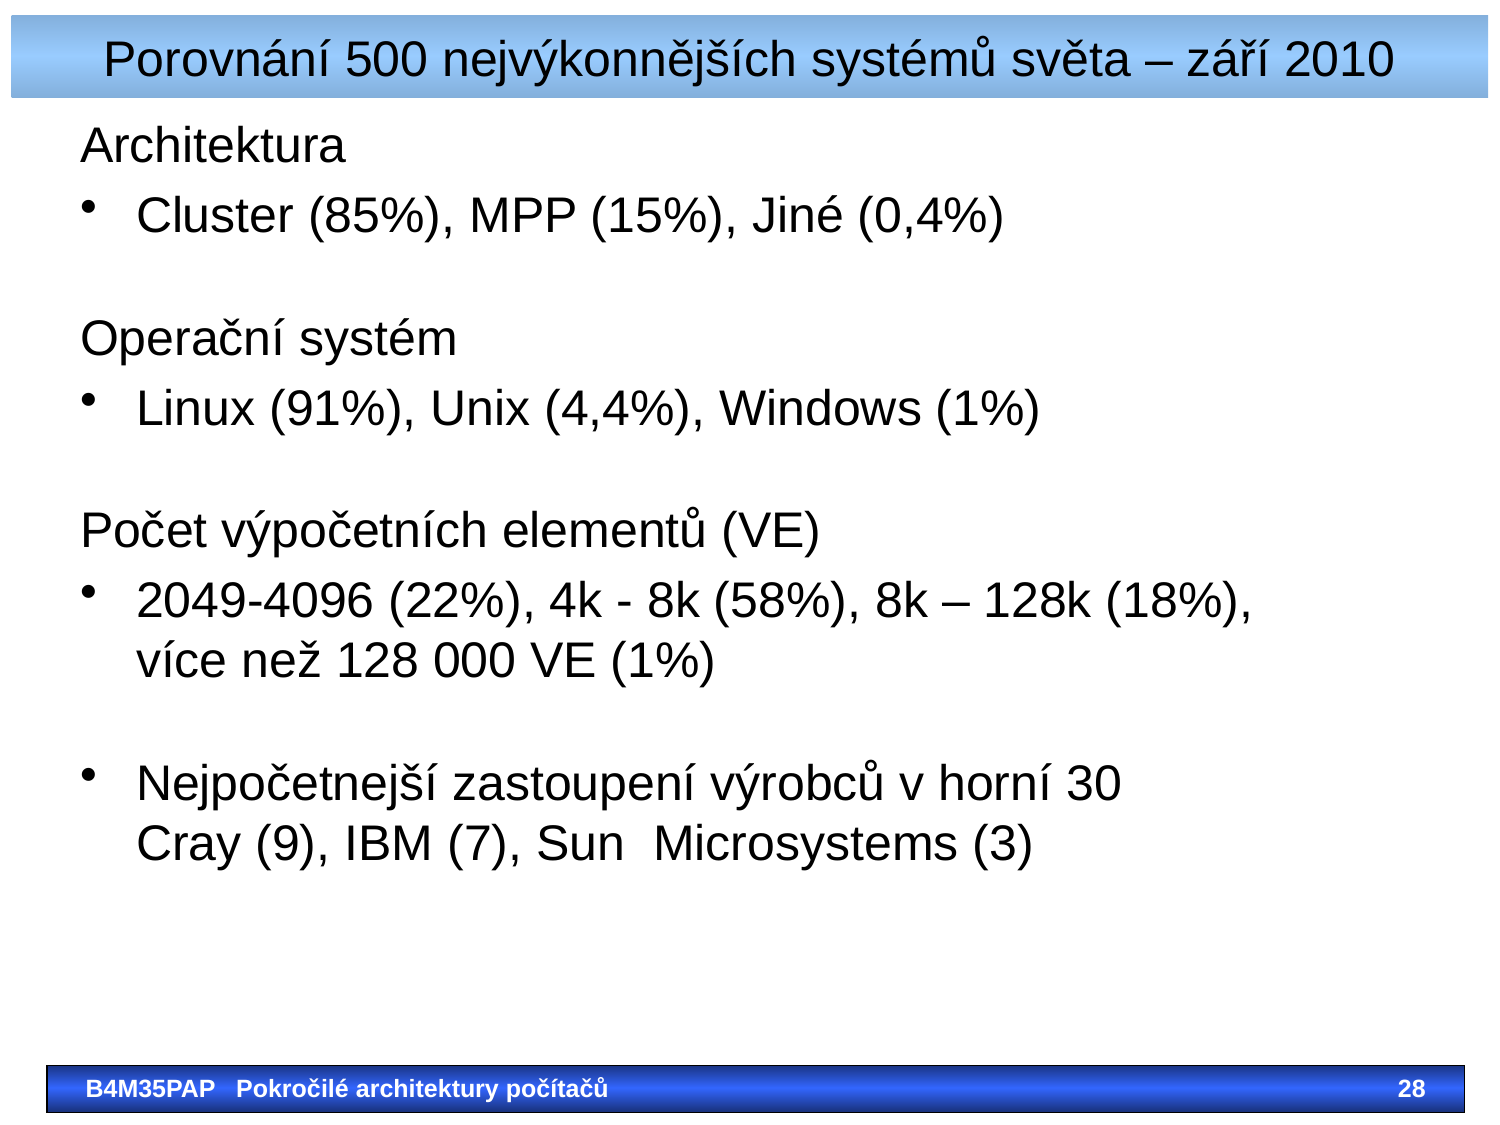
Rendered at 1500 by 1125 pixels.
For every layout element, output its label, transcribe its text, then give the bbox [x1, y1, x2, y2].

title Porovnání 500 nejvýkonnějších systémů světa – září 2010 [11, 15, 1489, 98]
footer B4M35PAP Pokročilé architektury počítačů [70, 1065, 1429, 1113]
list Architektura Cluster (85%), MPP (15%), Jiné (0,4%) Operační systém Linux (91%), Unix (4,4%), Windows (1%) Počet výpočetních elementů (VE) 2049-4096 (22%), 4k - 8k (58%), 8k – 128k (18%), více než 128 000 VE (1%) Nejpočetnejší zastoupení výrobců v horní 30 Cray (9), IBM (7), Sun Microsystems (3) [64, 105, 1436, 1043]
slide_number <number> [1346, 1065, 1441, 1112]
